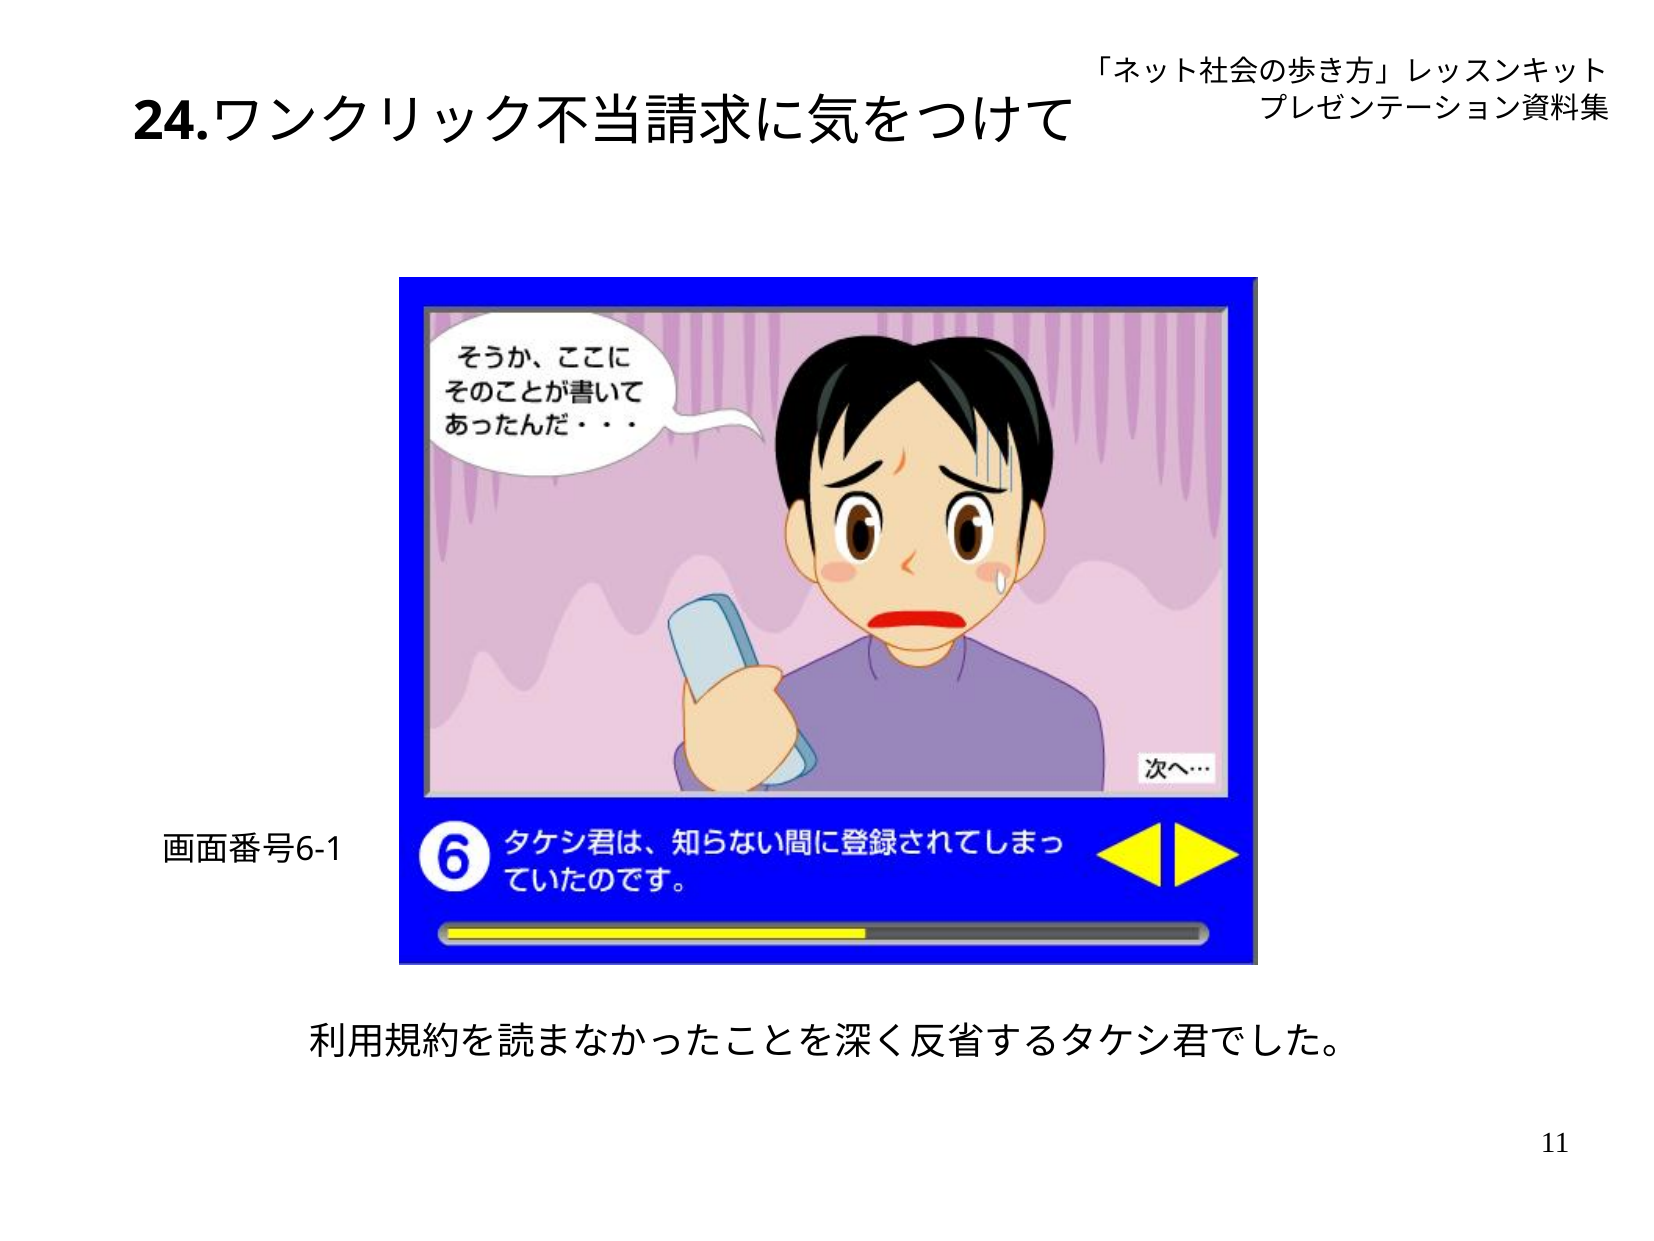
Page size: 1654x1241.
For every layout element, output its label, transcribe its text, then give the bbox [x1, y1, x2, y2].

text_box 利用規約を読まなかったことを深く反省するタケシ君でした。 [295, 1003, 1477, 1074]
text_box 「ネット社会の歩き方」レッスンキット プレゼンテーション資料集 [1062, 44, 1625, 134]
text_box 画面番号6-1 [147, 826, 384, 875]
picture [399, 277, 1258, 965]
text_box 24.ワンクリック不当請求に気をつけて [118, 88, 1270, 158]
